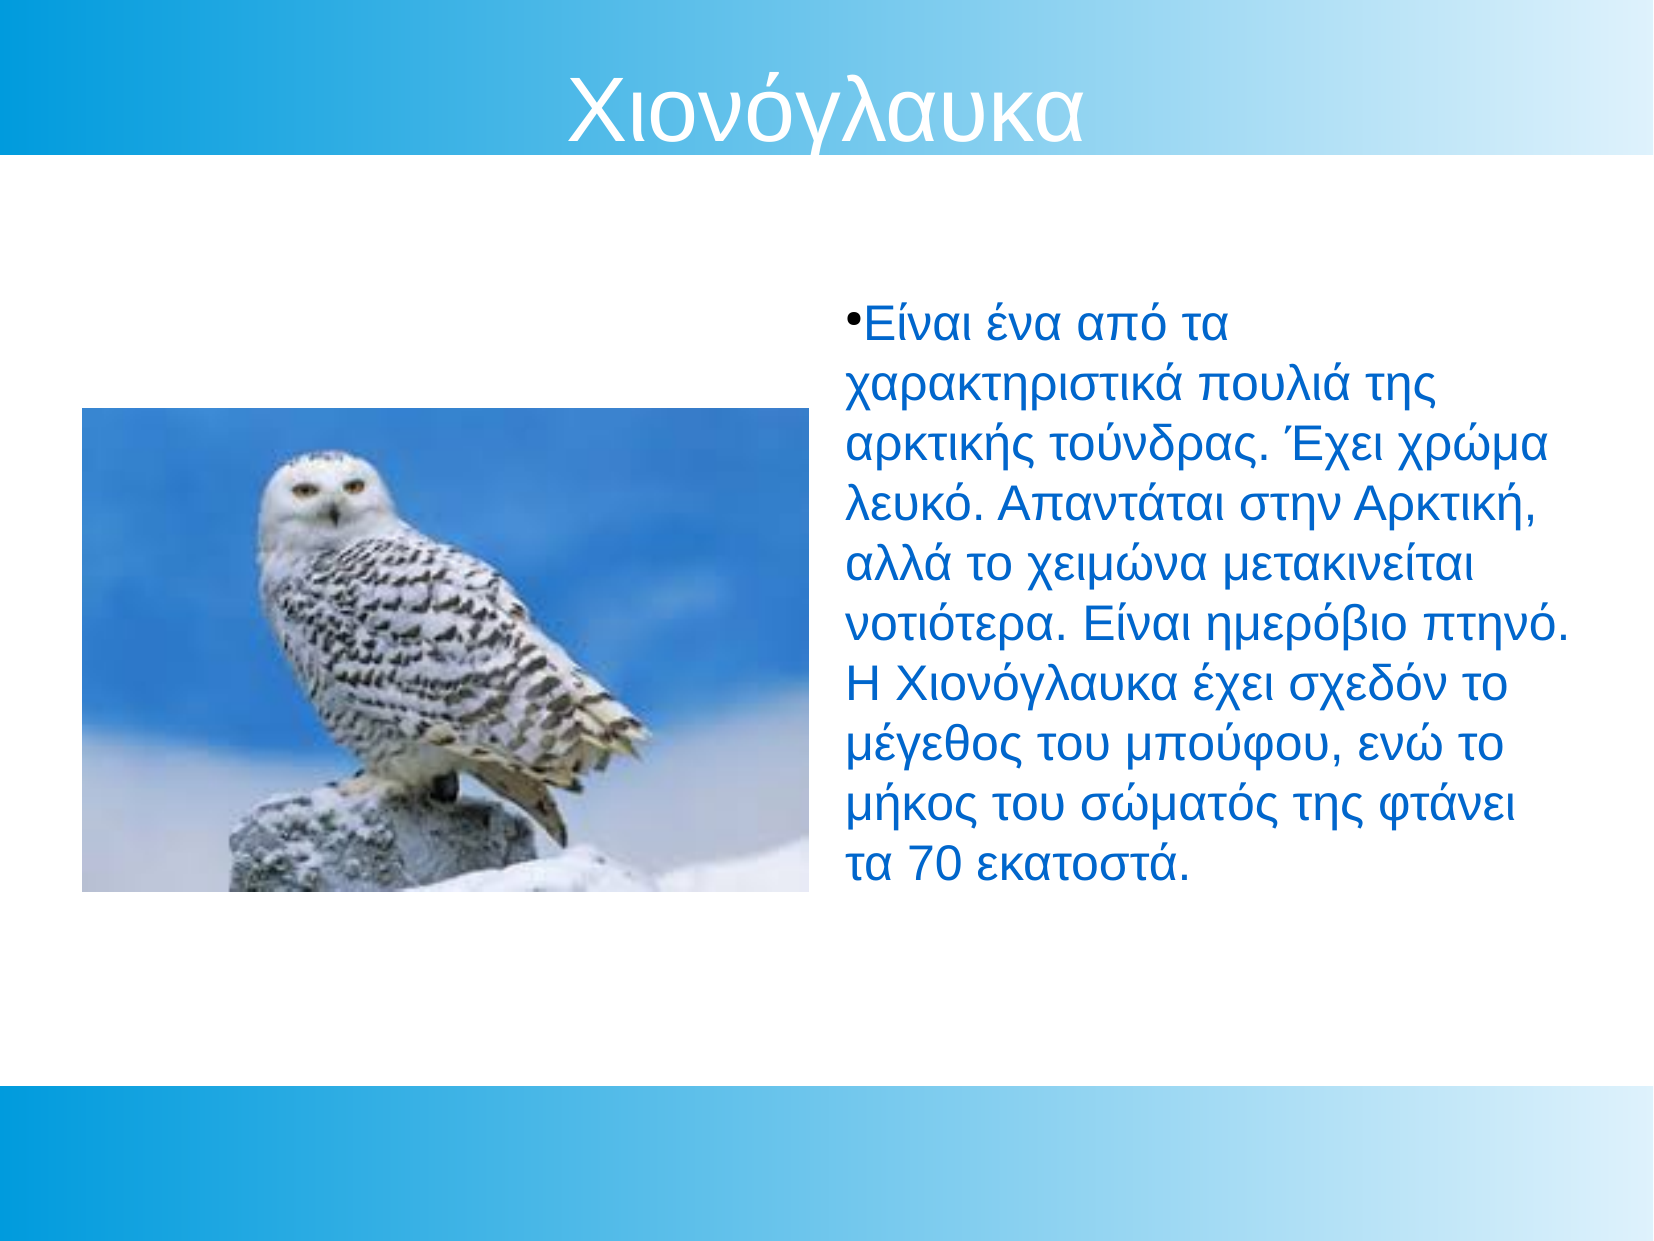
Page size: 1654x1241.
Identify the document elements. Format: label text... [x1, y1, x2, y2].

picture [82, 408, 809, 892]
title Χιονόγλαυκα [82, 49, 1571, 155]
list Είναι ένα από τα χαρακτηριστικά πουλιά της αρκτικής τούνδρας. Έχει χρώμα λευκό. Απαντάται στην Αρκτική, αλλά το χειμώνα μετακινείται νοτιότερα. Είναι ημερόβιο πτηνό. Η Χιονόγλαυκα έχει σχεδόν το μέγεθος του μπούφου, ενώ το μήκος του σώματός της φτάνει τα 70 εκατοστά. [845, 290, 1572, 1010]
